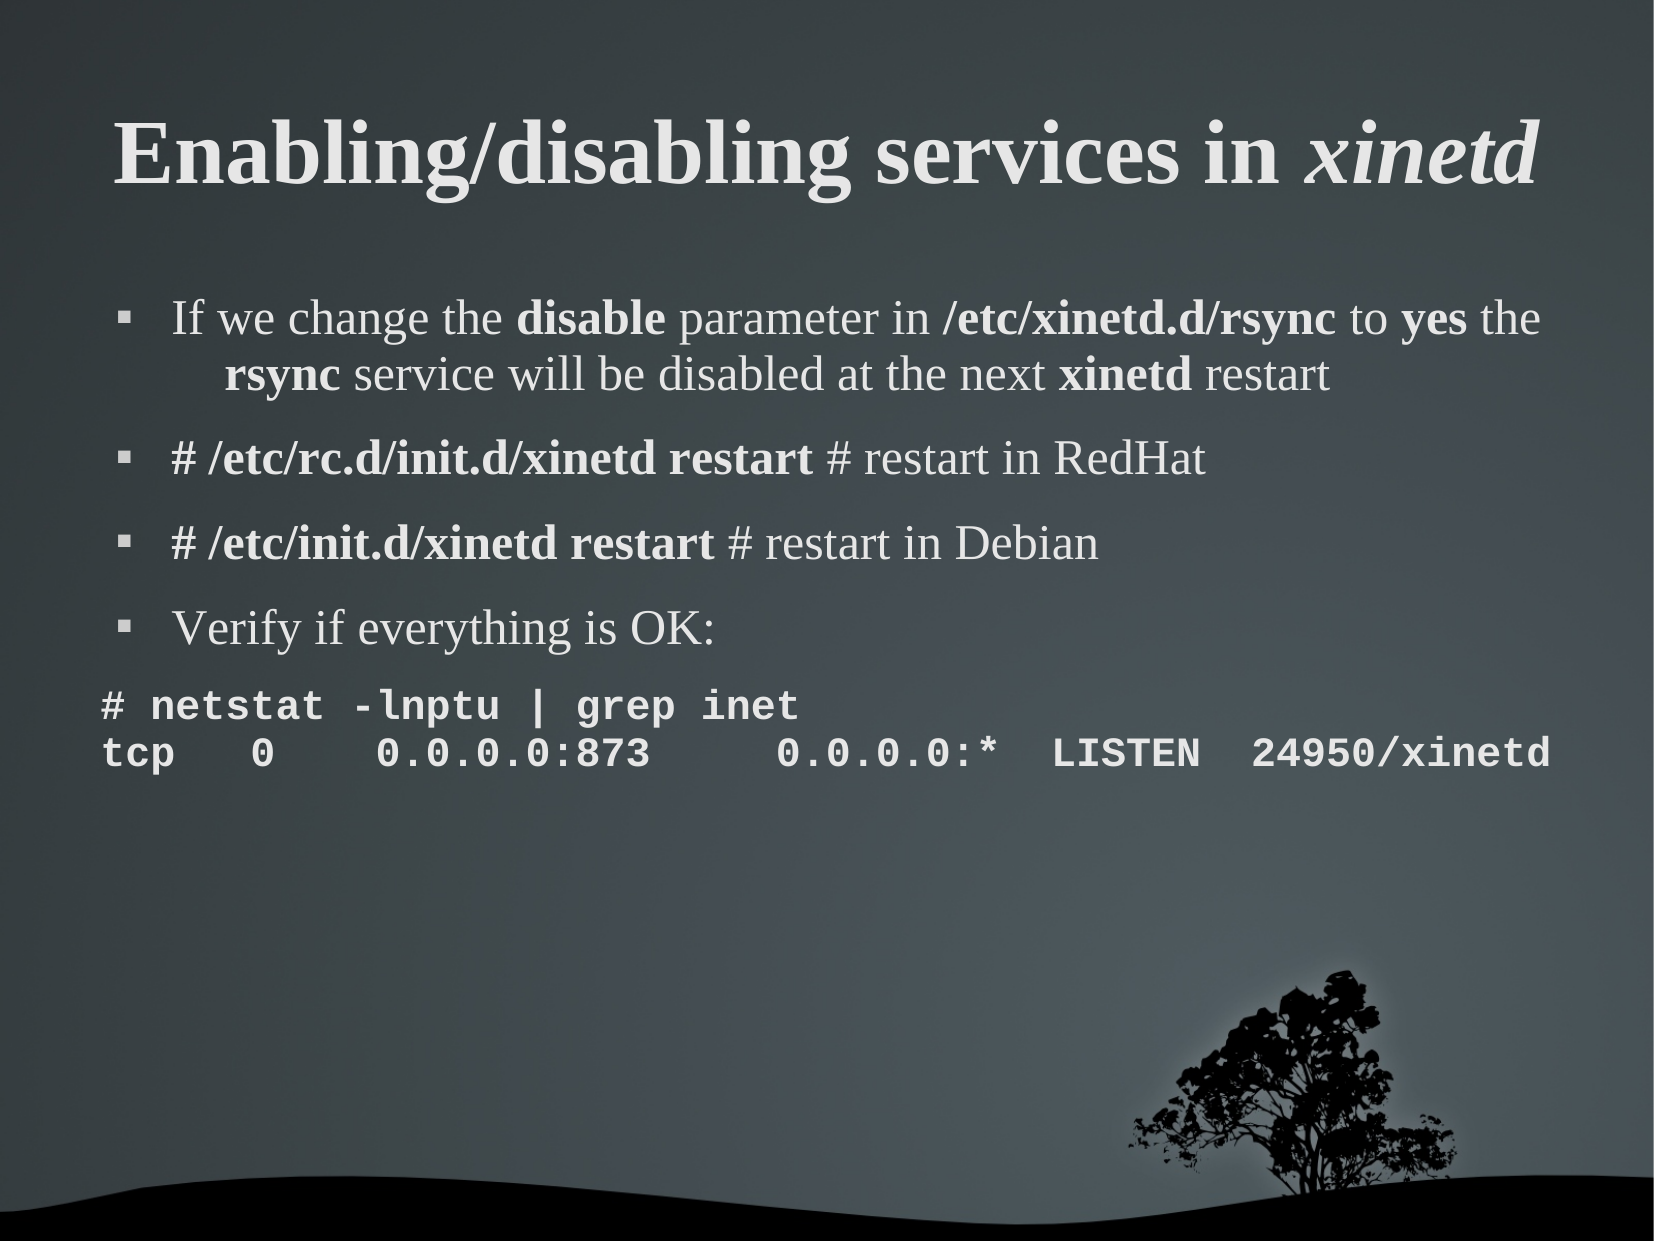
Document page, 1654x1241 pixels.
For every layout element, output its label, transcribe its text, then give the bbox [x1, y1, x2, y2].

title Enabling/disabling services in xinetd [82, 49, 1571, 257]
list If we change the disable parameter in /etc/xinetd.d/rsync to yes the rsync service will be disabled at the next xinetd restart # /etc/rc.d/init.d/xinetd restart # restart in RedHat # /etc/init.d/xinetd restart # restart in Debian Verify if everything is OK: # netstat -lnptu | grep inet tcp 0 0.0.0.0:873 0.0.0.0:* LISTEN 24950/xinetd [82, 290, 1571, 1109]
picture [0, 0, 1654, 1241]
